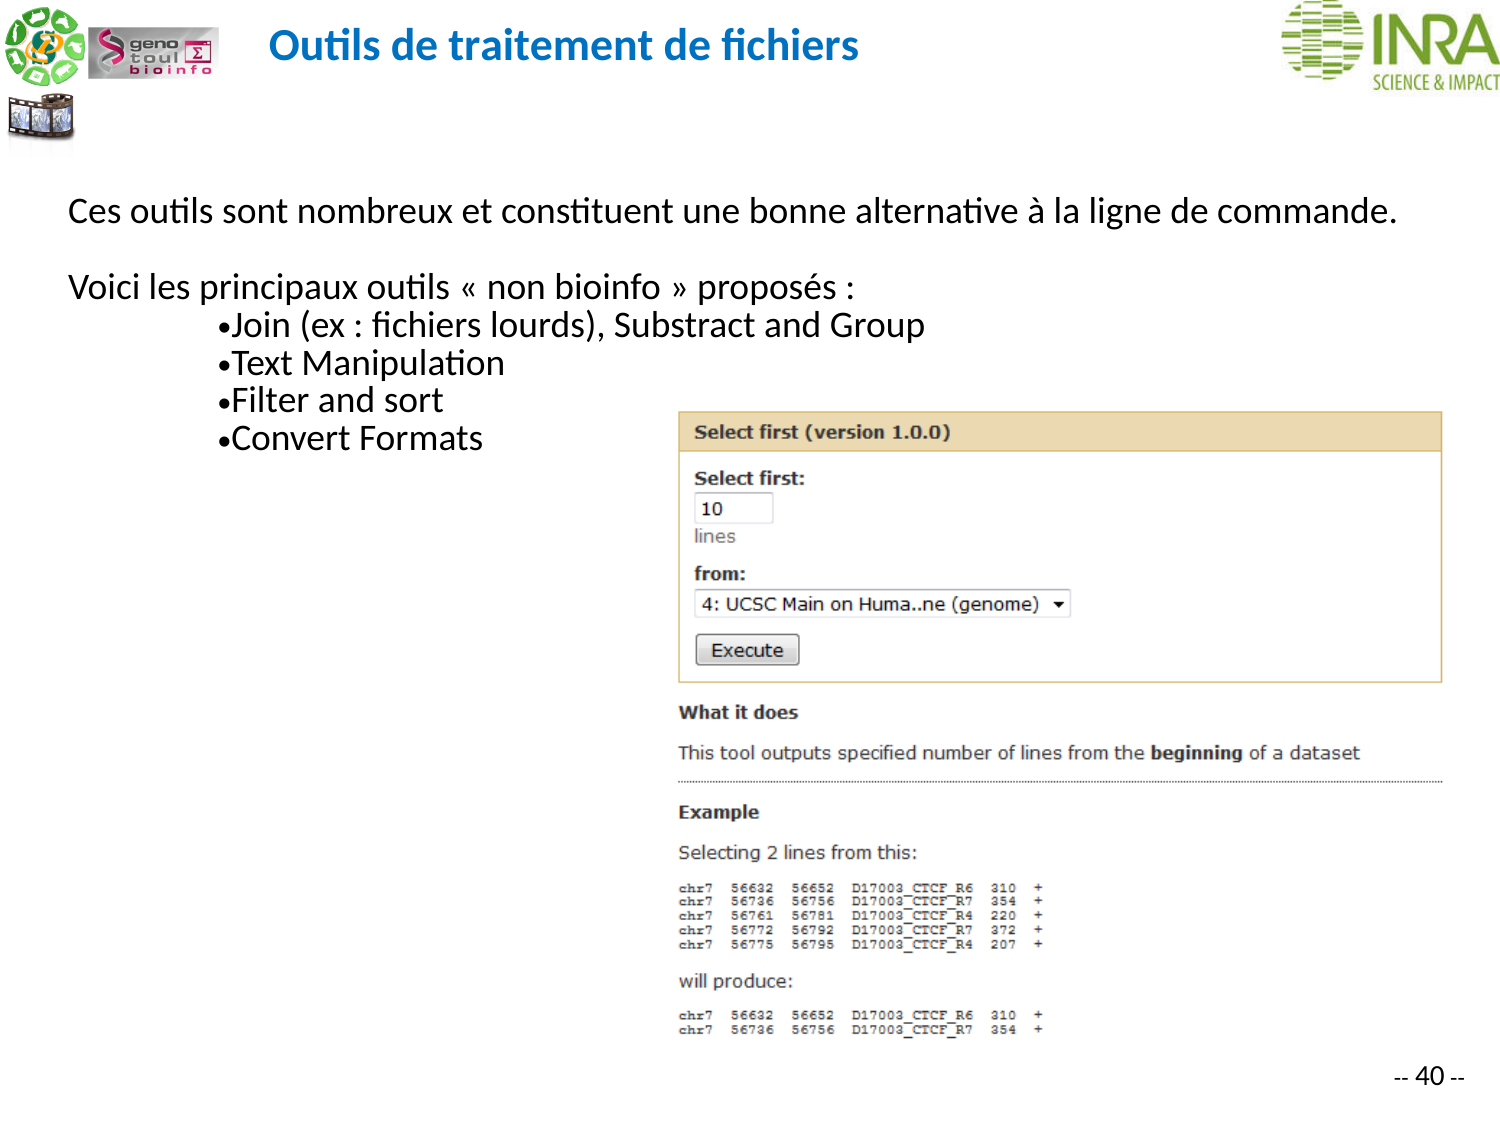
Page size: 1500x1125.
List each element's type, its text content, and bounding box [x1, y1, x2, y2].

picture [5, 7, 85, 86]
text_box Ces outils sont nombreux et constituent une bonne alternative à la ligne de commande. Voici les principaux outils « non bioinfo » proposés : Join (ex : fichiers lourds), Substract and Group Text Manipulation Filter and sort Convert Formats [53, 188, 1482, 468]
text_box Outils de traitement de fichiers [253, 19, 1270, 90]
picture [1281, 0, 1500, 110]
picture [5, 89, 77, 161]
picture [667, 468, 1453, 1052]
picture [88, 27, 219, 79]
